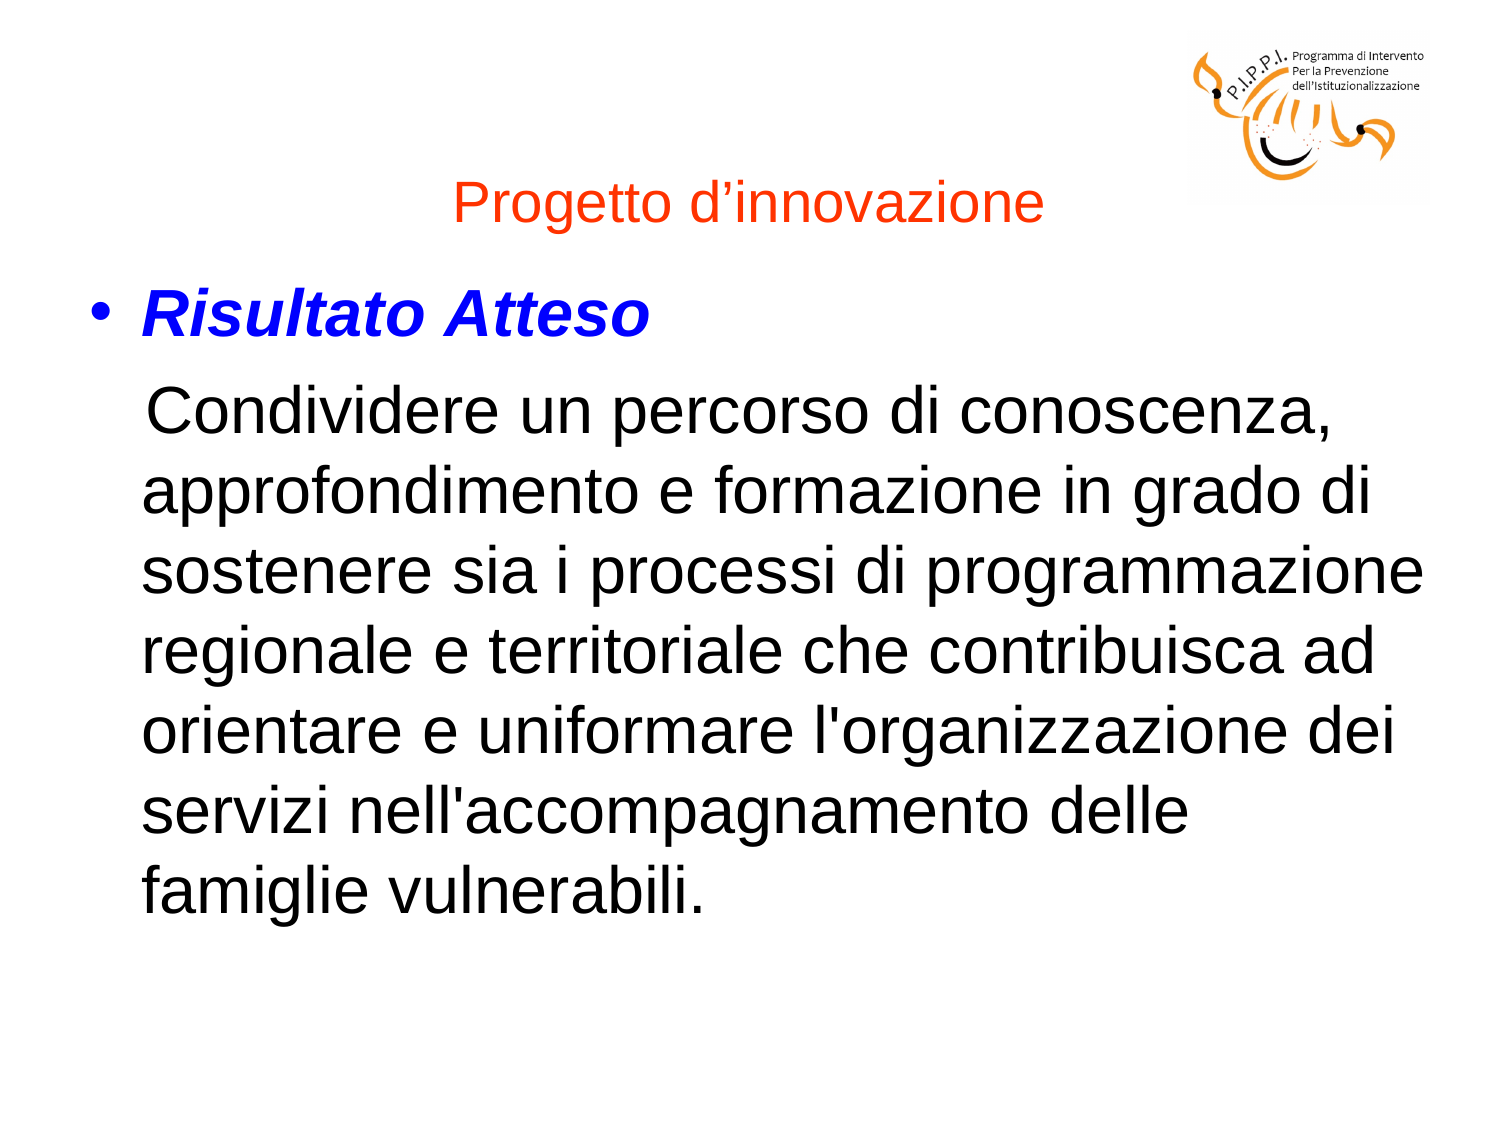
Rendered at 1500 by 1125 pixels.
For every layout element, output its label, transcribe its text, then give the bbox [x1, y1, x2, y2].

picture [1187, 30, 1430, 205]
list Risultato Atteso Condividere un percorso di conoscenza, approfondimento e formazione in grado di sostenere sia i processi di programmazione regionale e territoriale che contribuisca ad orientare e uniformare l'organizzazione dei servizi nell'accompagnamento delle famiglie vulnerabili. [75, 262, 1447, 1031]
title Progetto d’innovazione [75, 31, 1426, 247]
